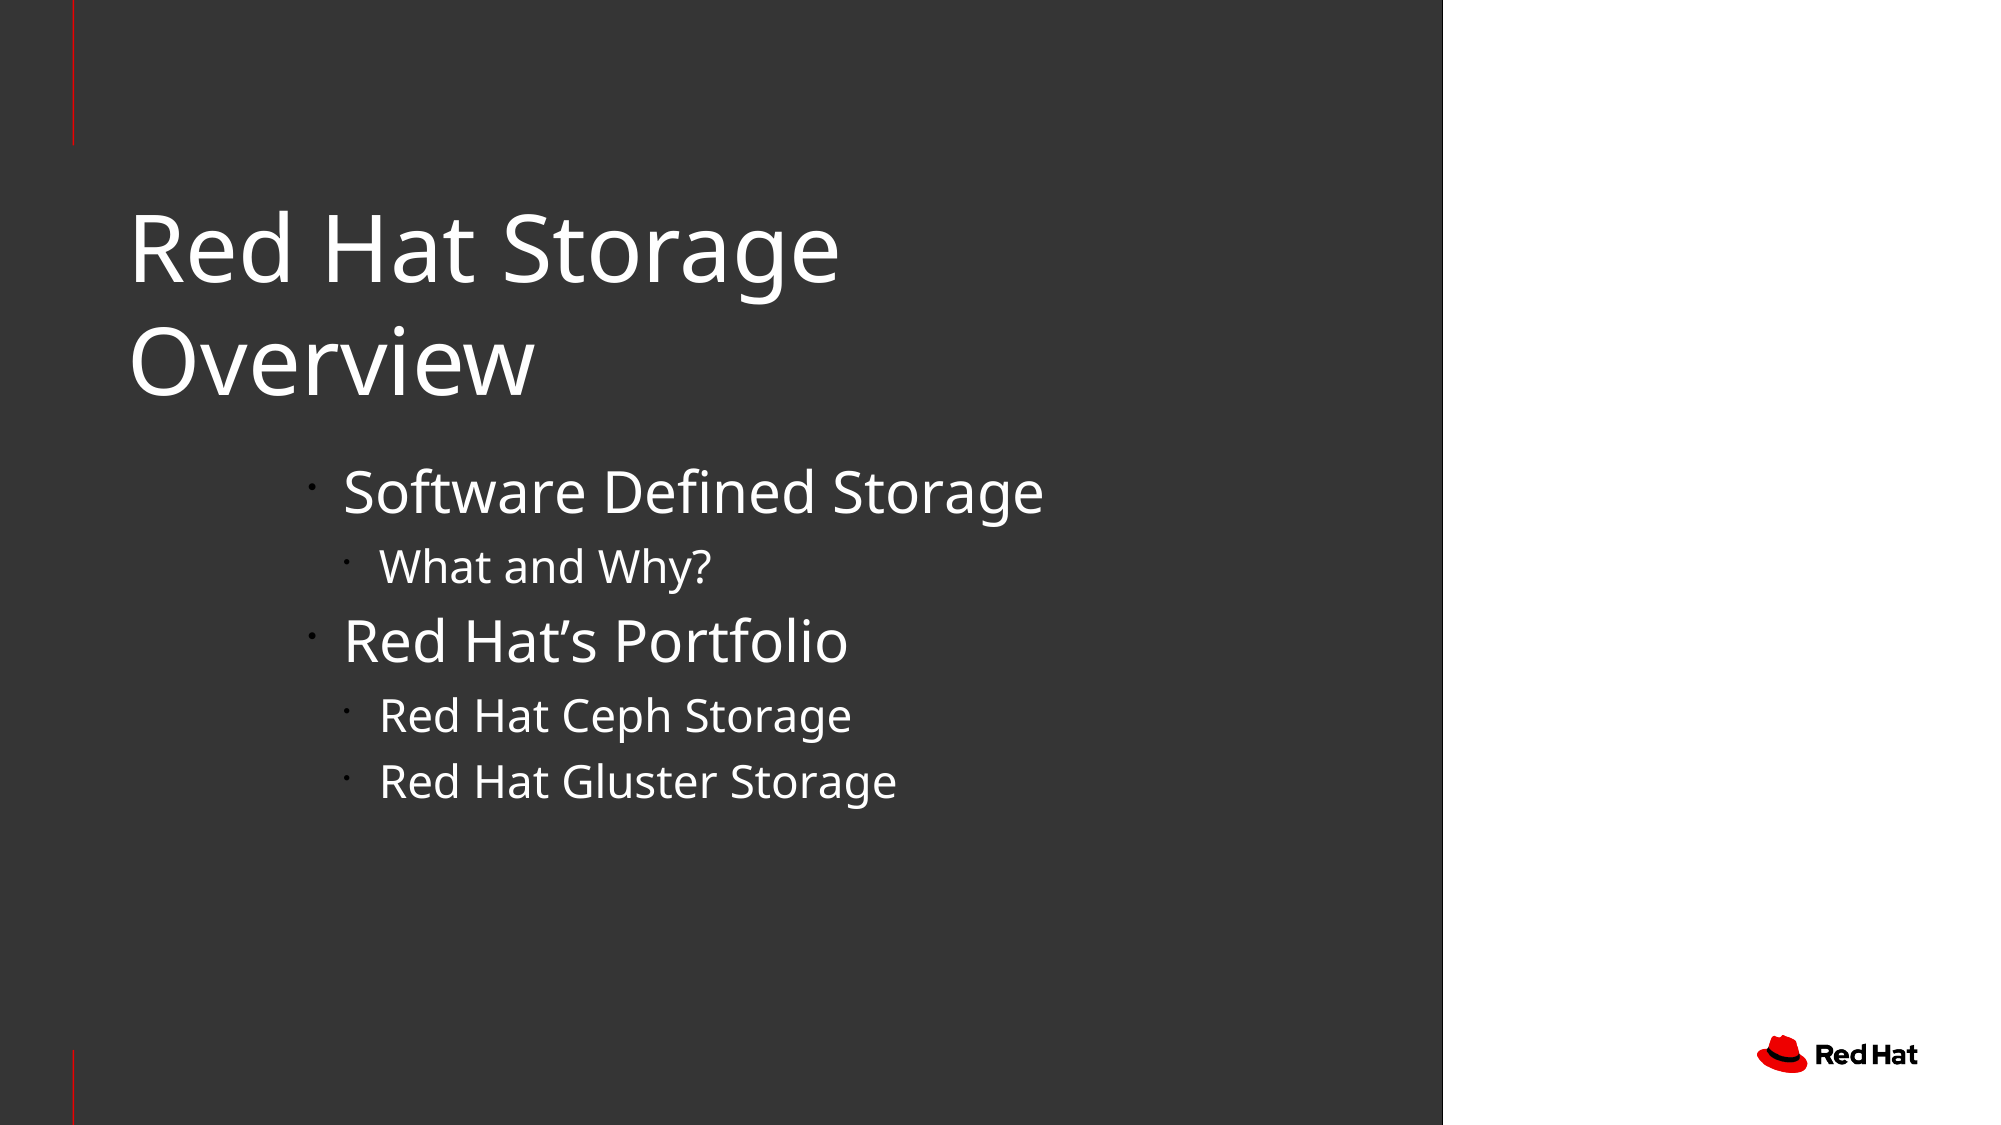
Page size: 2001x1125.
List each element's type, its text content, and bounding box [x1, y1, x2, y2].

picture [0, 0, 2001, 1125]
text_box Software Defined Storage What and Why? Red Hat’s Portfolio Red Hat Ceph Storage Red Hat Gluster Storage [293, 447, 1880, 970]
title Red Hat Storage Overview [73, 177, 1194, 524]
